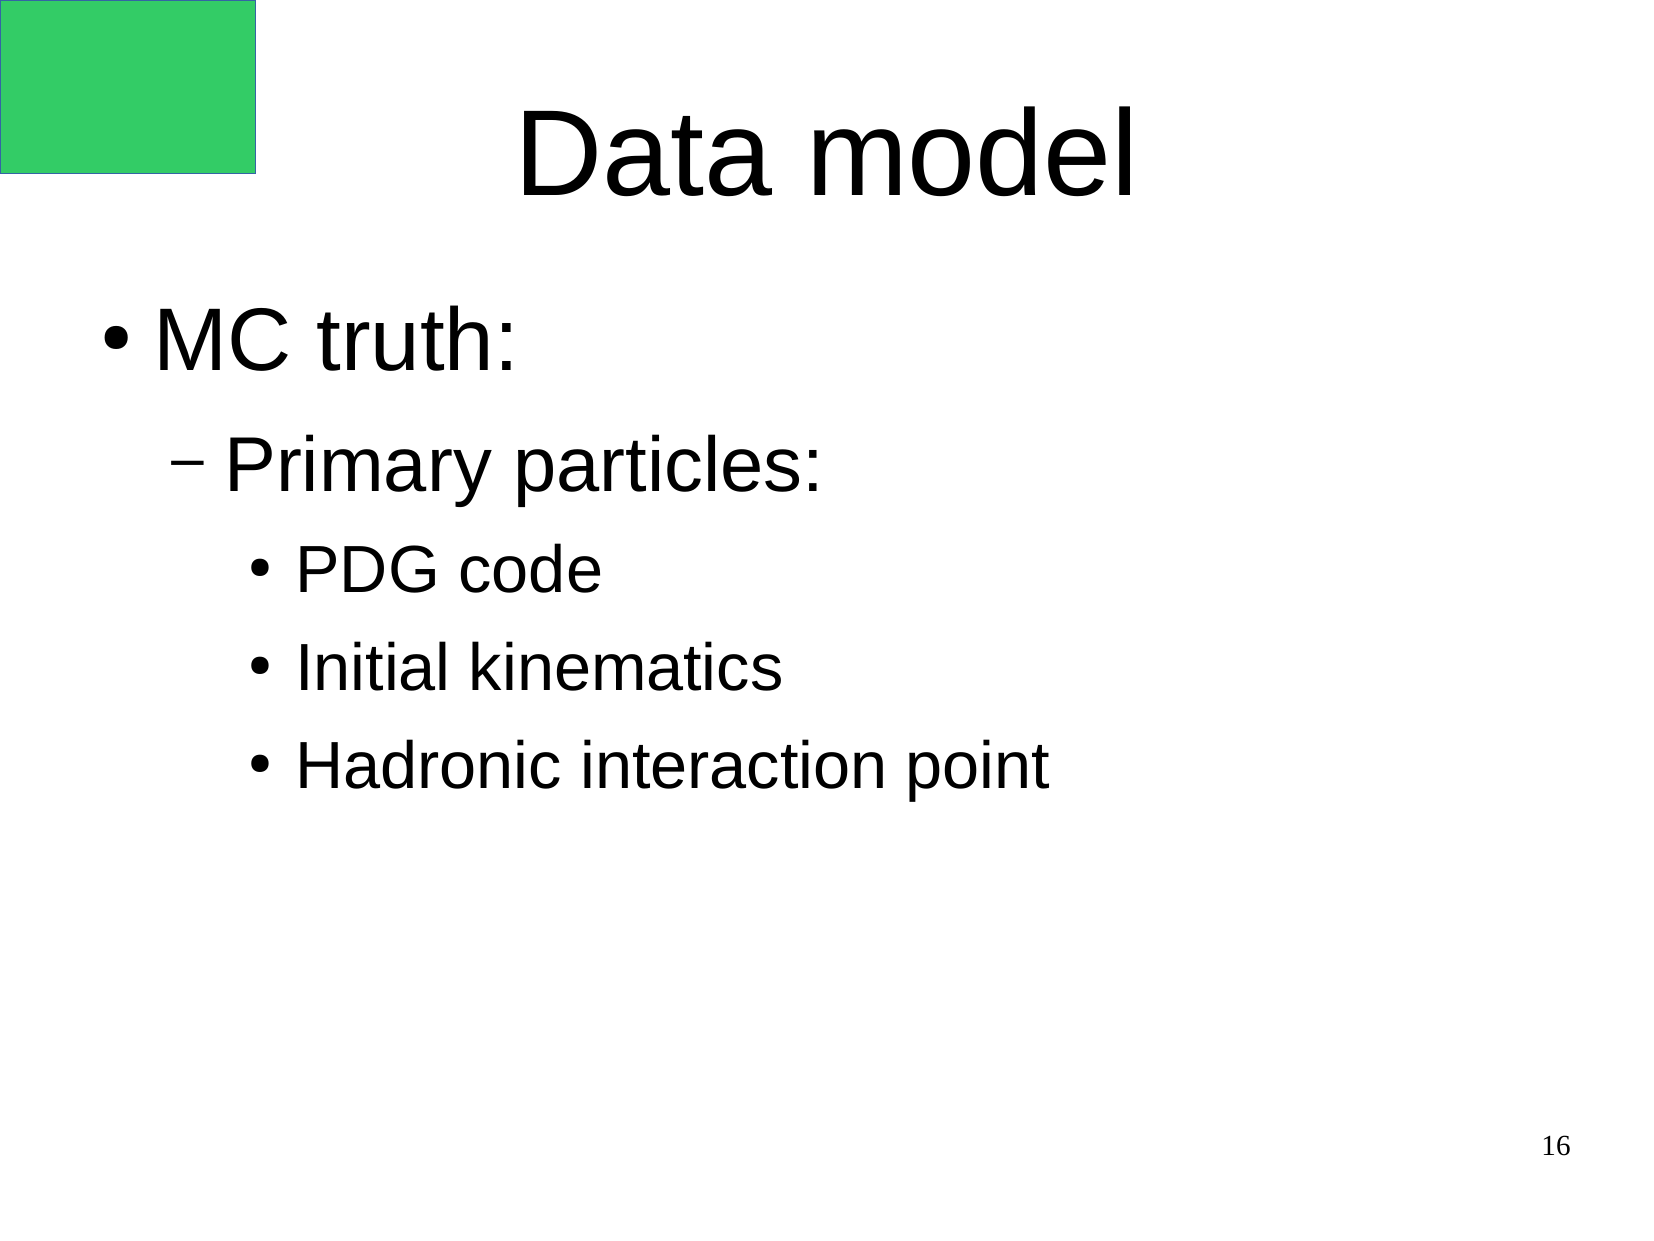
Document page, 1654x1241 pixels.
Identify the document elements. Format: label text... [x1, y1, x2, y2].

text_box [0, 0, 256, 174]
list MC truth: Primary particles: PDG code Initial kinematics Hadronic interaction point [82, 290, 1571, 1111]
title Data model [82, 49, 1571, 257]
